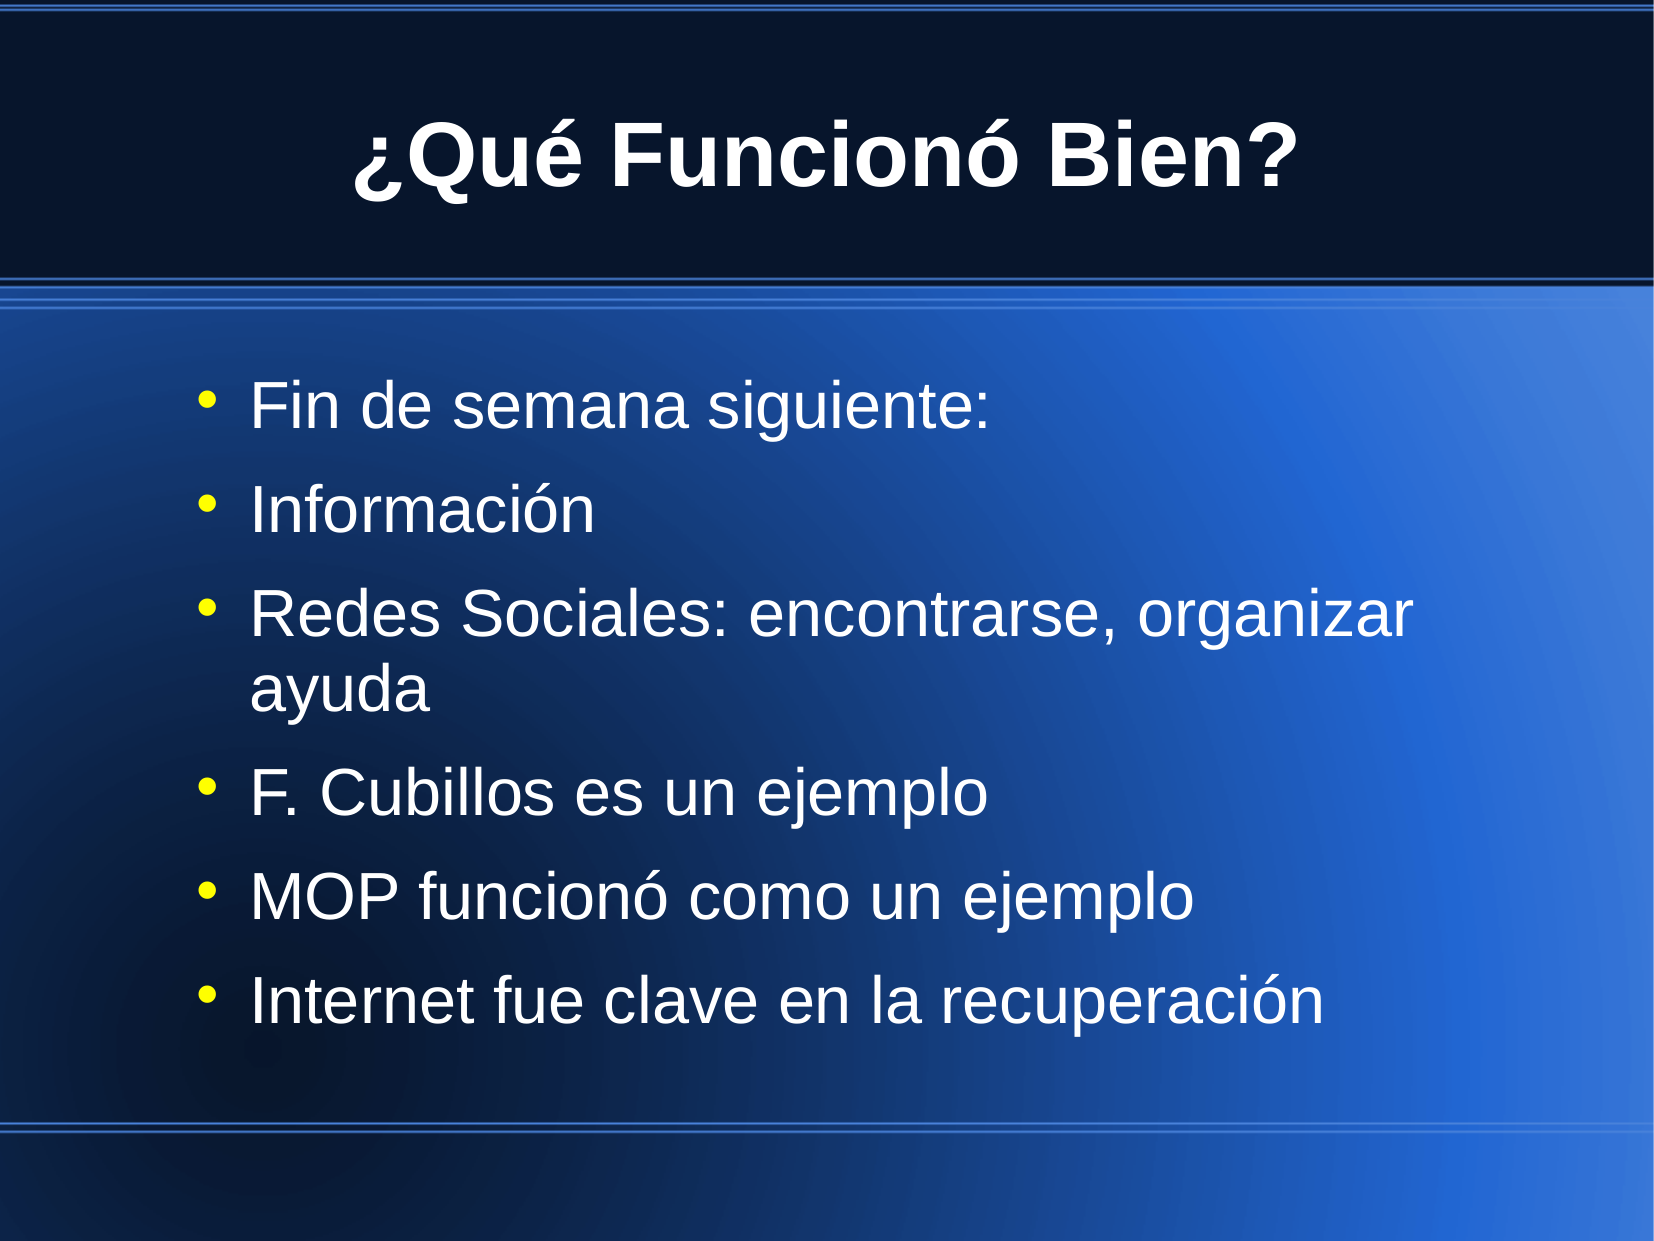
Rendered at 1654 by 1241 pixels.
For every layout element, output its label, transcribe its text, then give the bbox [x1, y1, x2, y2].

title ¿Qué Funcionó Bien? [82, 49, 1571, 257]
list Fin de semana siguiente: Información Redes Sociales: encontrarse, organizar ayuda F. Cubillos es un ejemplo MOP funcionó como un ejemplo Internet fue clave en la recuperación [178, 364, 1570, 1147]
picture [0, 0, 1654, 1241]
